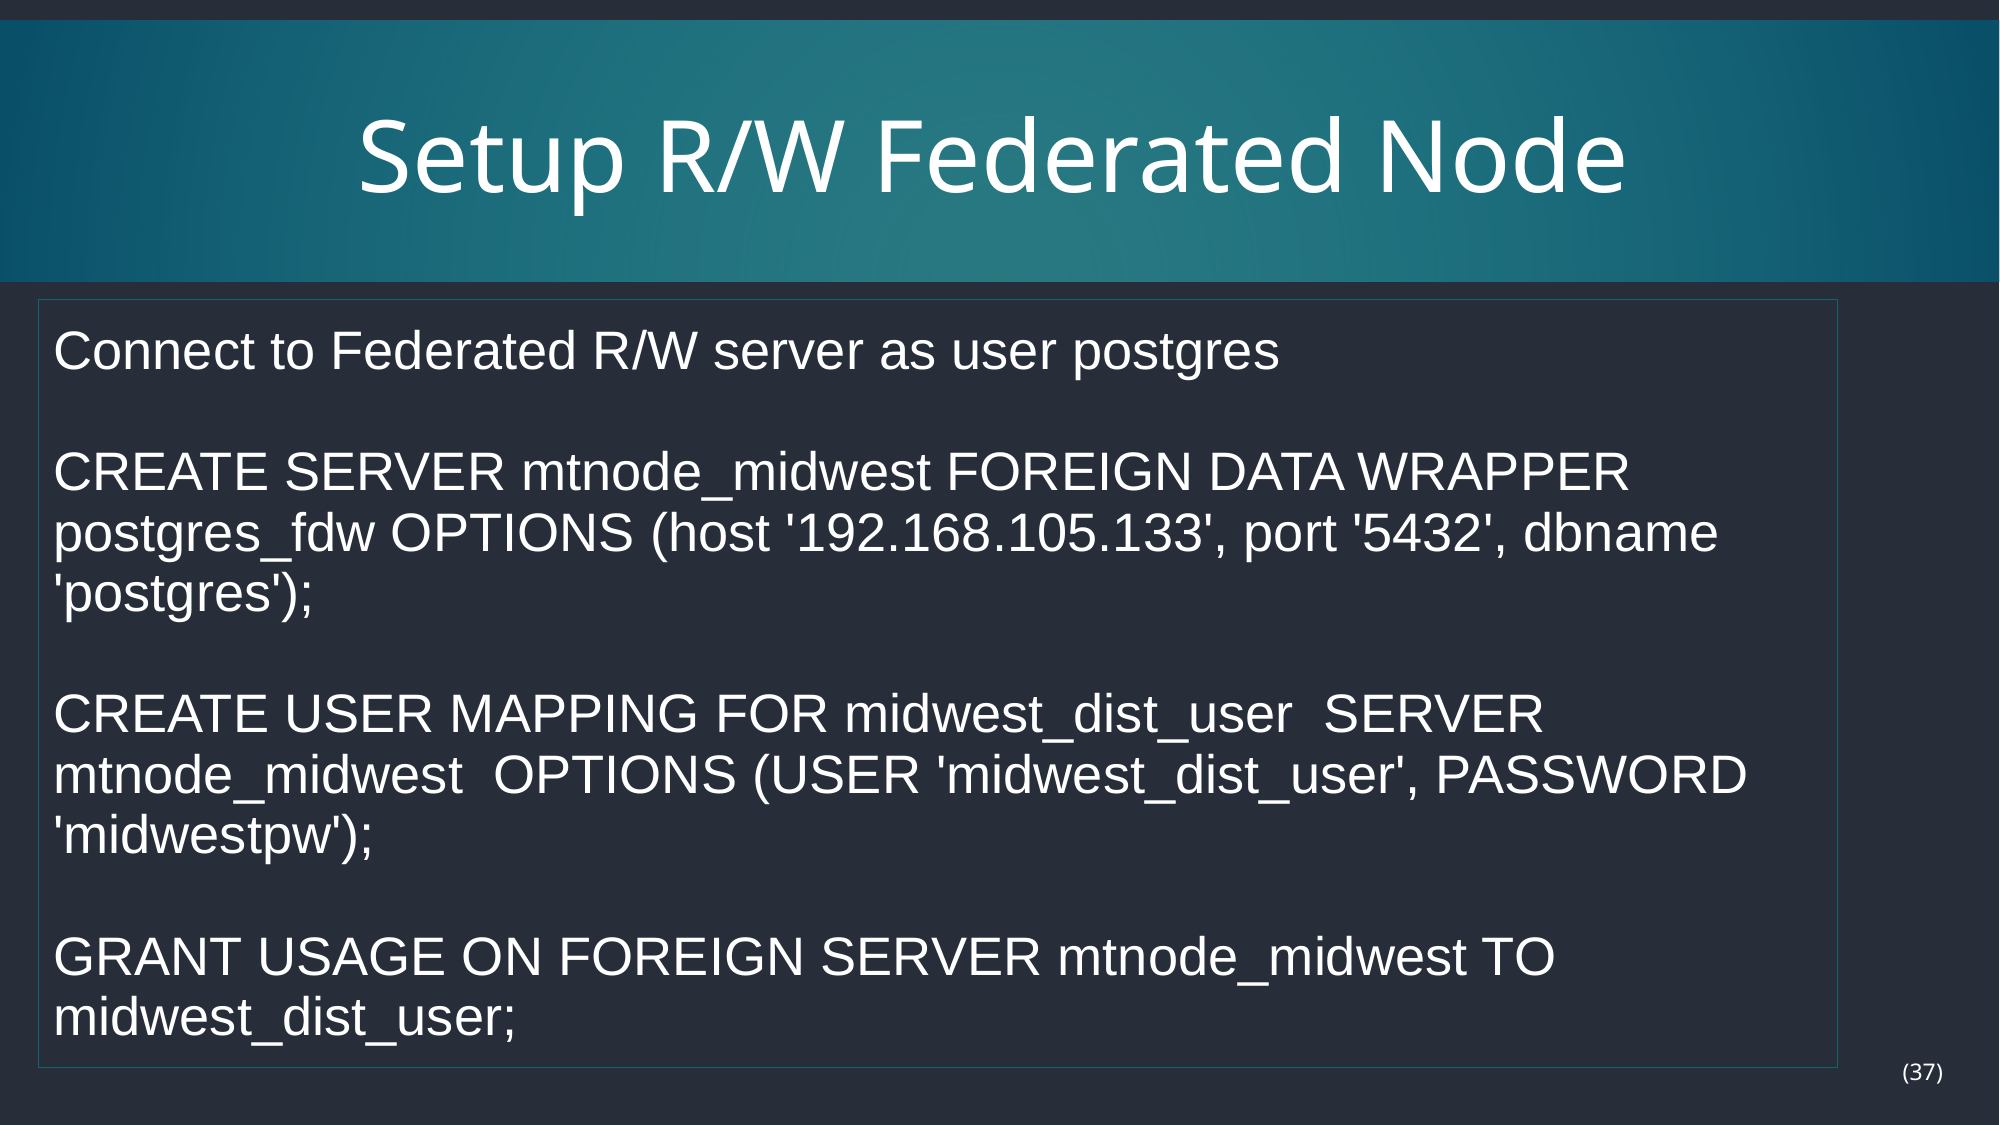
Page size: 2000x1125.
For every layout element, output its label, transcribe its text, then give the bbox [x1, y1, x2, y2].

text_box Connect to Federated R/W server as user postgres CREATE SERVER mtnode_midwest FOREIGN DATA WRAPPER postgres_fdw OPTIONS (host '192.168.105.133', port '5432', dbname 'postgres'); CREATE USER MAPPING FOR midwest_dist_user SERVER mtnode_midwest OPTIONS (USER 'midwest_dist_user', PASSWORD 'midwestpw'); GRANT USAGE ON FOREIGN SERVER mtnode_midwest TO midwest_dist_user; [38, 299, 1838, 1068]
text_box [0, 20, 2000, 282]
text_box Setup R/W Federated Node [37, 85, 1950, 220]
slide_number (<number>) [1508, 1042, 1959, 1103]
